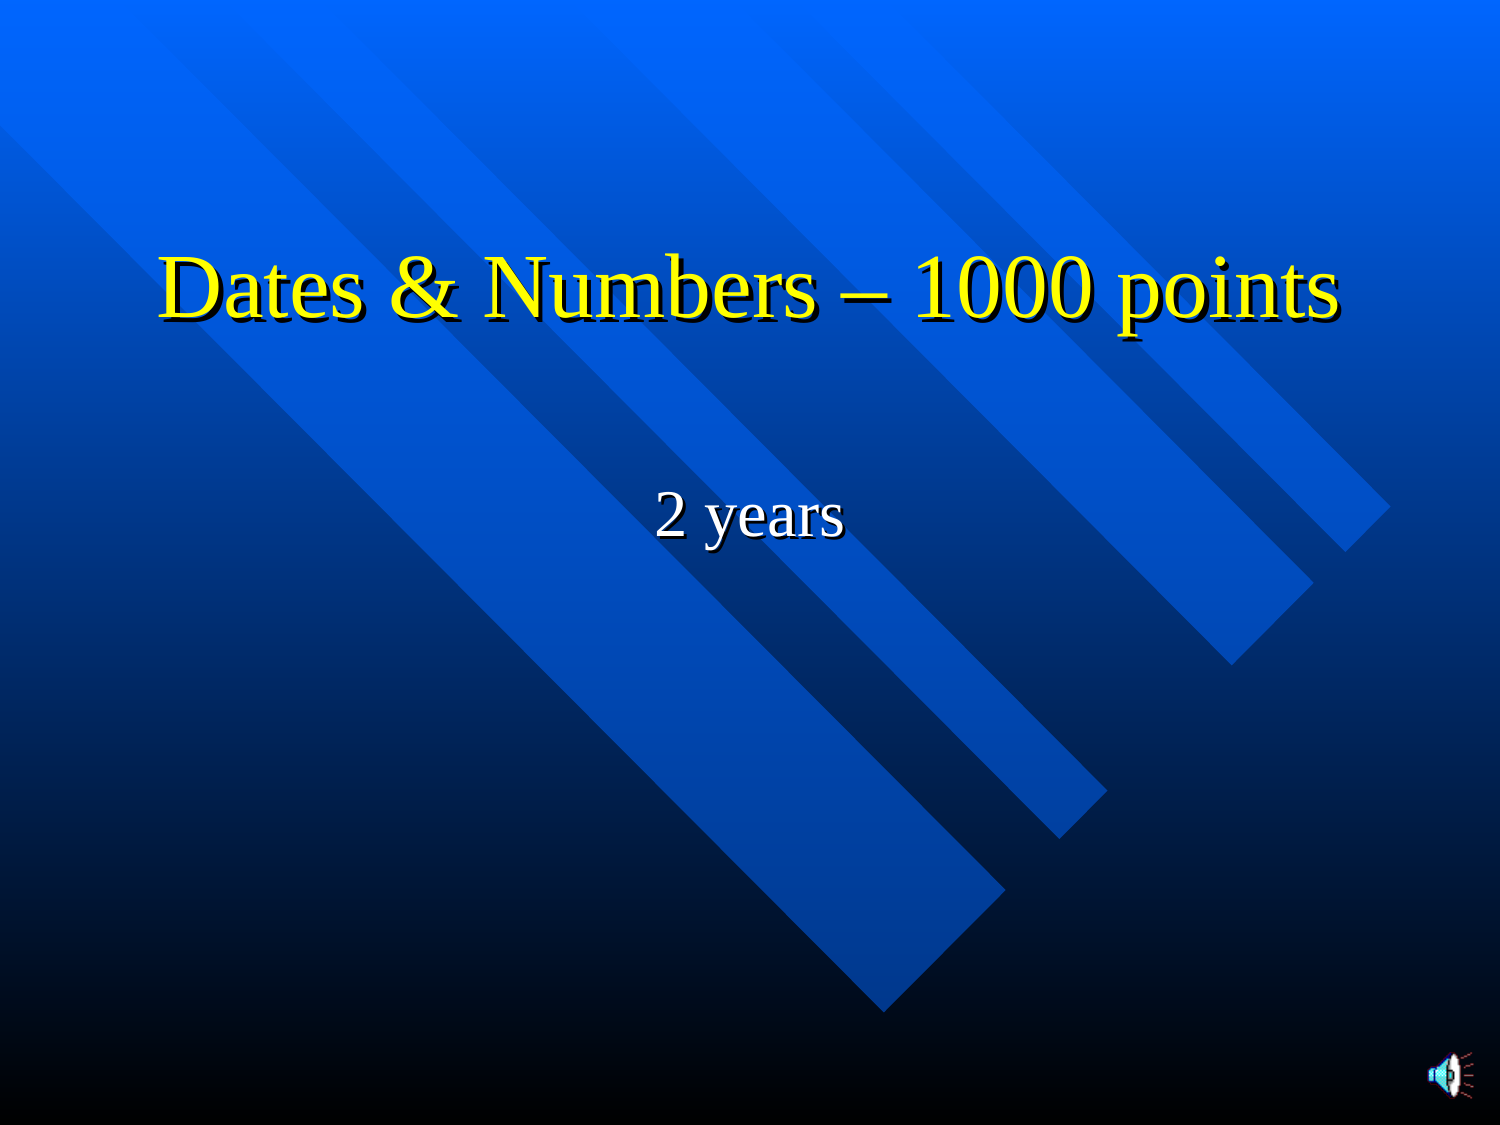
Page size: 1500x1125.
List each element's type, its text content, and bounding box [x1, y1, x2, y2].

picture [1426, 1051, 1477, 1102]
subtitle 2 years [225, 462, 1276, 751]
title Dates & Numbers – 1000 points [112, 187, 1388, 375]
